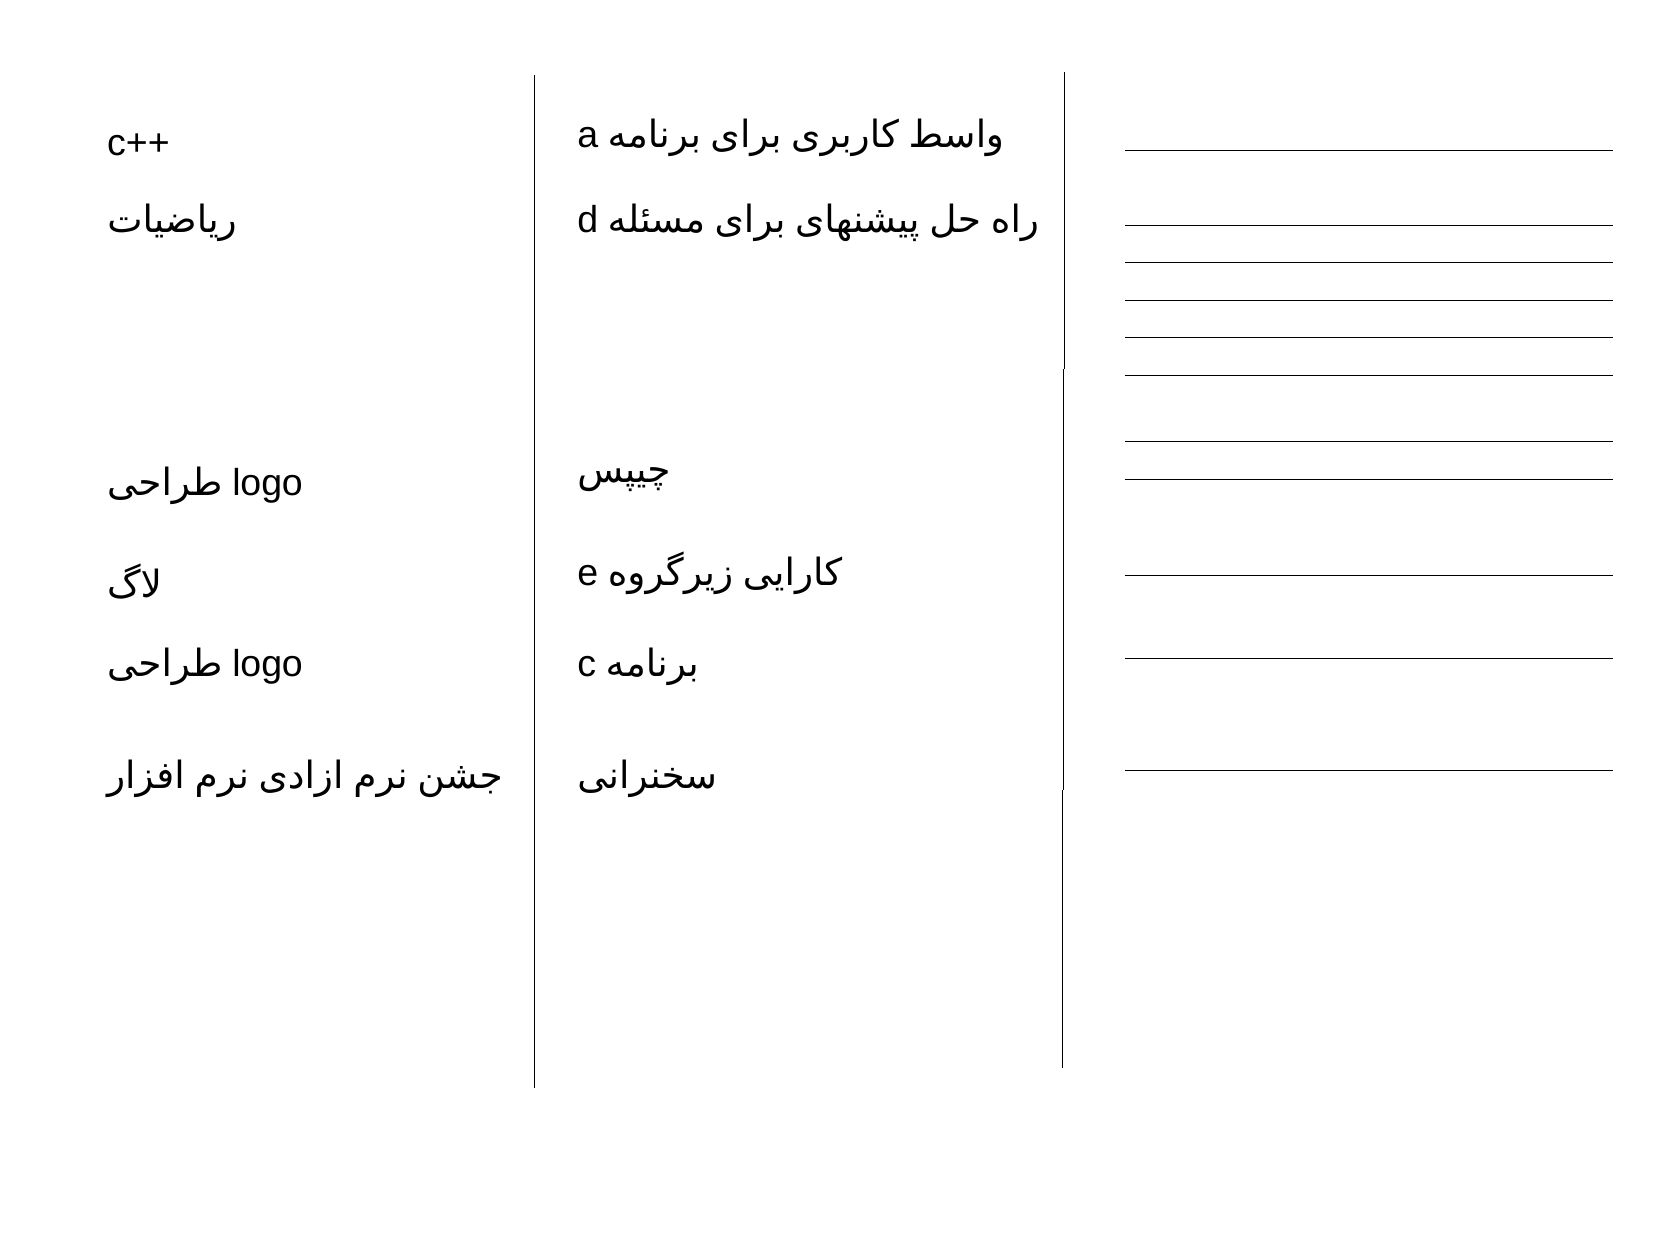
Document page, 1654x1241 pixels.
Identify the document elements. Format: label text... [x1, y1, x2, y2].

text_box ریاضیات [92, 191, 252, 263]
text_box طراحی logo [92, 635, 320, 707]
text_box جشن نرم ازادی نرم افزار [92, 747, 526, 819]
text_box برنامه c [562, 635, 716, 707]
text_box طراحی logo [92, 453, 320, 525]
text_box c++ [92, 113, 185, 171]
text_box کارایی زیرگروه e [562, 544, 861, 616]
text_box لاگ [92, 556, 177, 628]
text_box راه حل پیشنهای برای مسئله d [562, 191, 1064, 263]
text_box چیپس [562, 441, 686, 513]
text_box واسط کاربری برای برنامه a [562, 106, 1027, 178]
text_box سخنرانی [562, 747, 733, 819]
